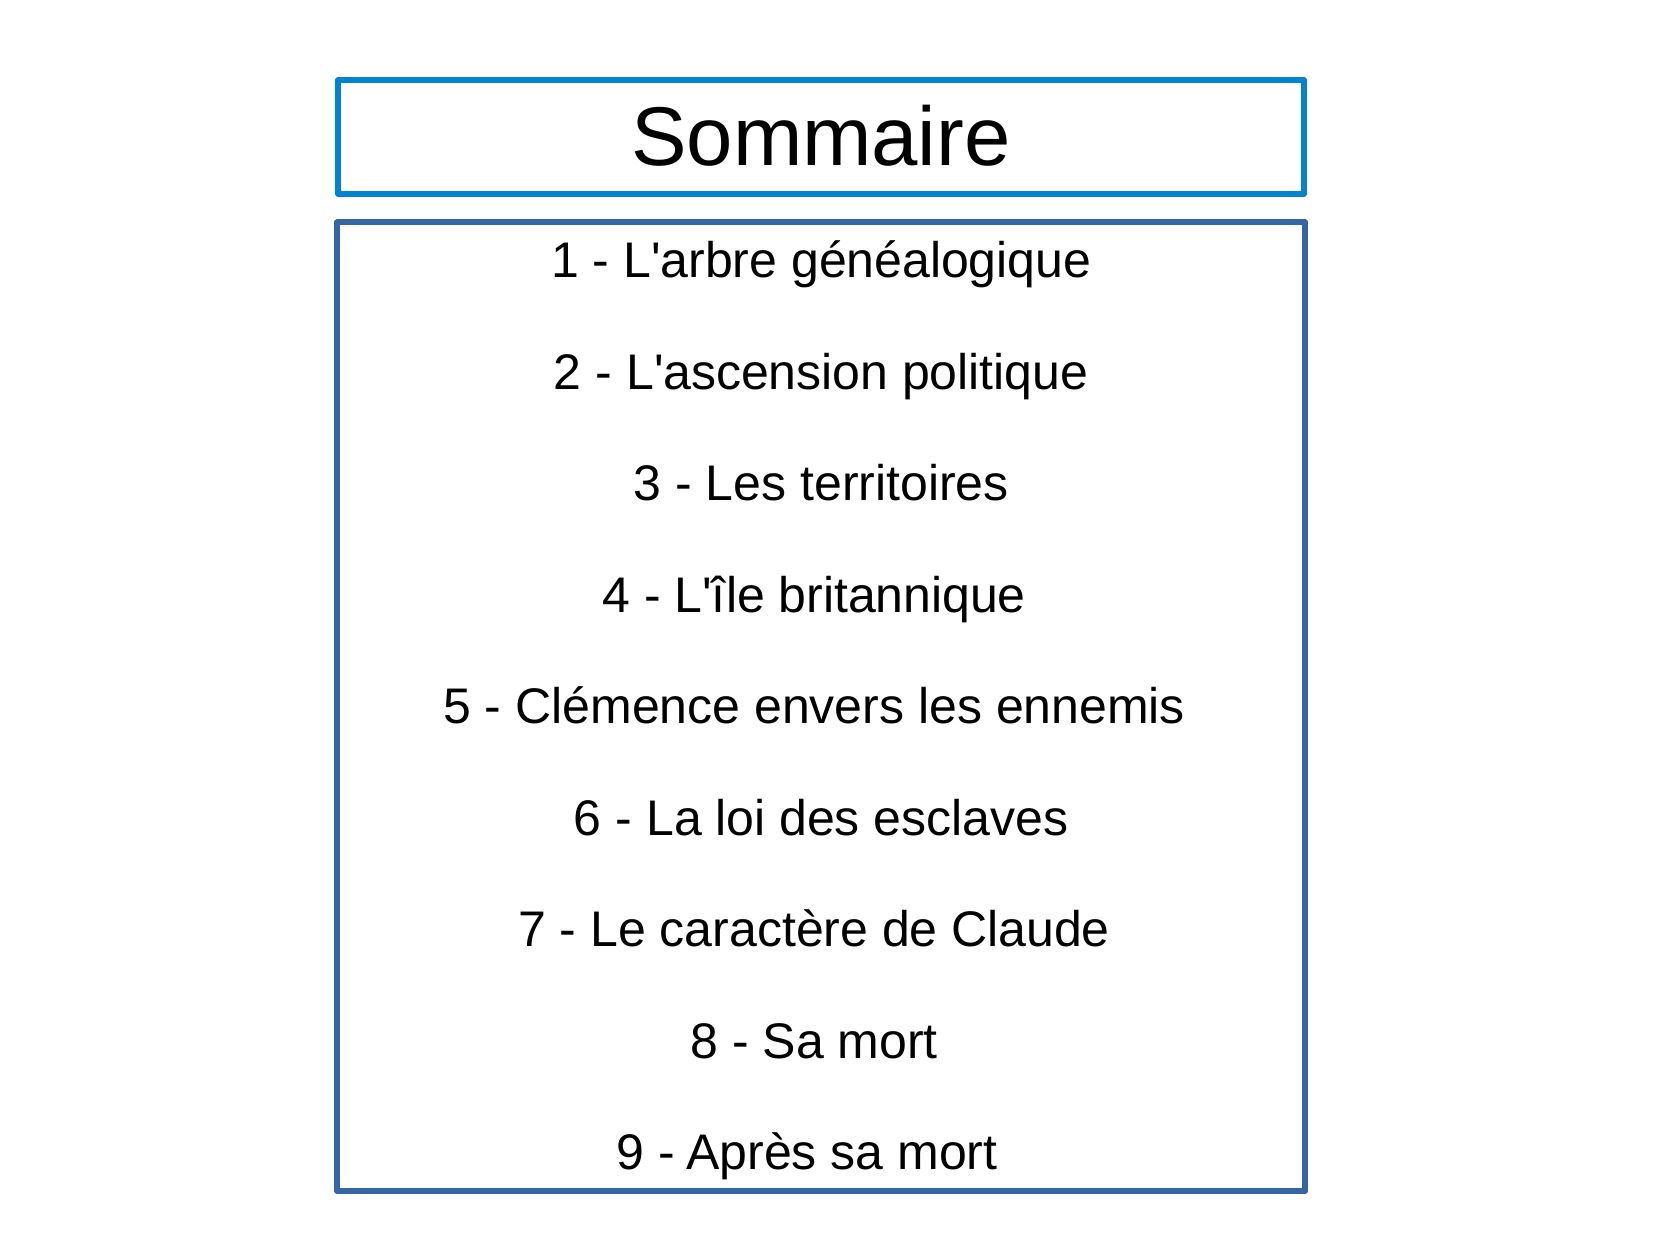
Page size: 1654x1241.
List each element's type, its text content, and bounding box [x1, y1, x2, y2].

text_box 1 - L'arbre généalogique 2 - L'ascension politique 3 - Les territoires 4 - L'île britannique 5 - Clémence envers les ennemis 6 - La loi des esclaves 7 - Le caractère de Claude 8 - Sa mort 9 - Après sa mort [337, 222, 1306, 1191]
text_box Sommaire [337, 80, 1304, 194]
